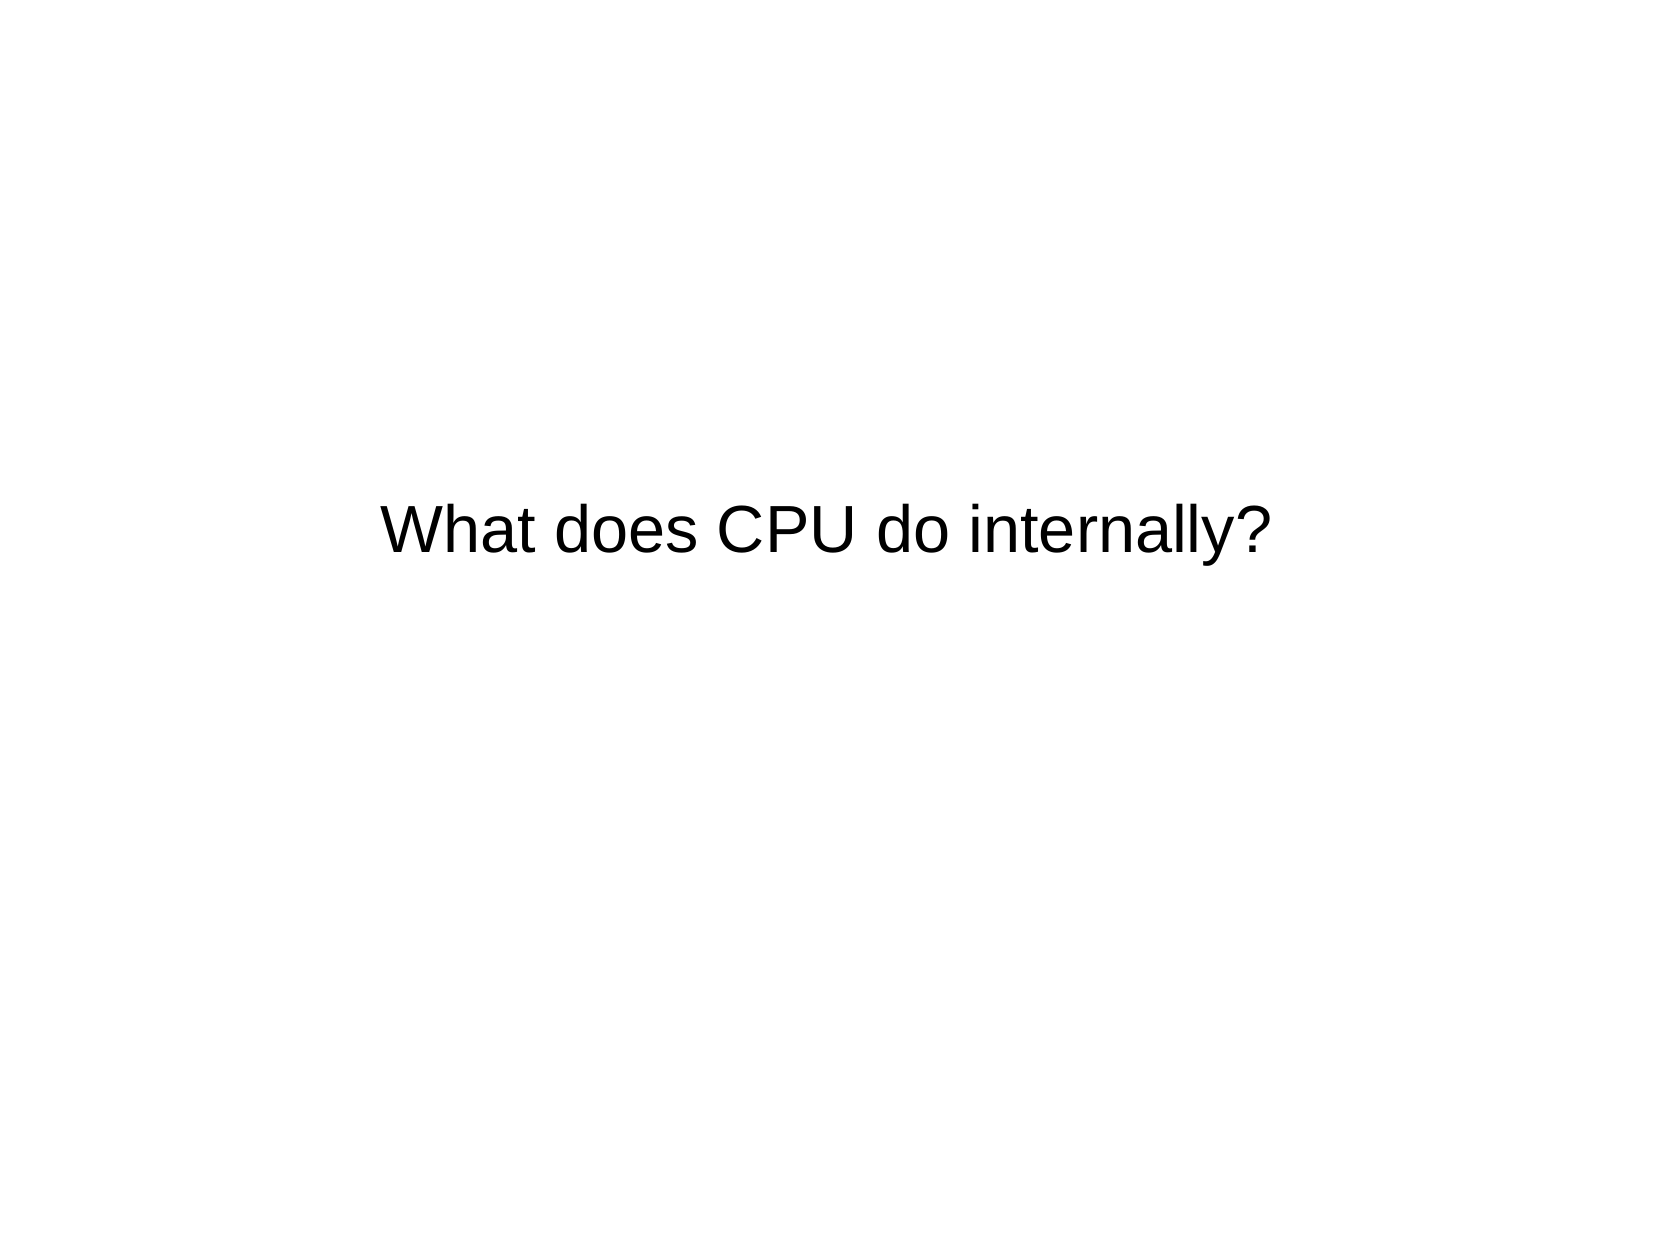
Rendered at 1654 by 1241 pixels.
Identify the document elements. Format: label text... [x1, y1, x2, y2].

subtitle What does CPU do internally? [82, 49, 1571, 1010]
